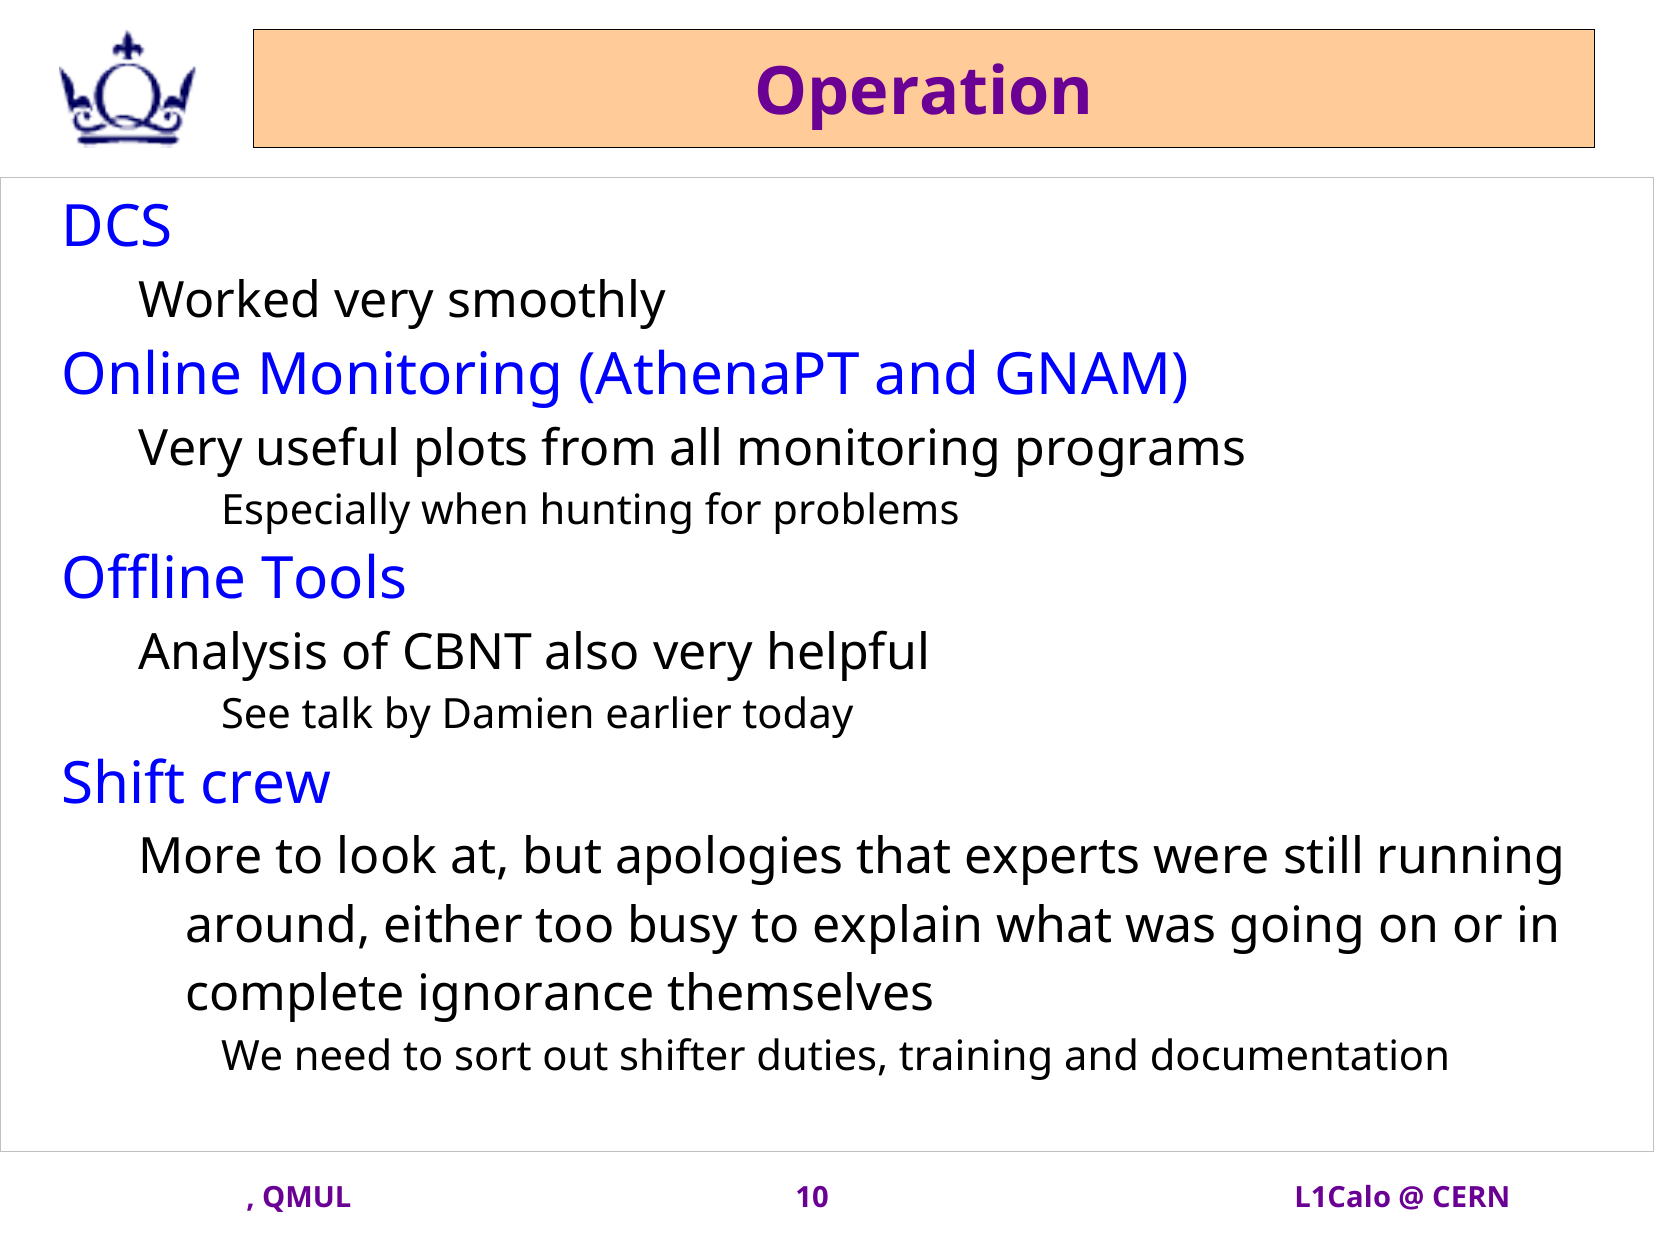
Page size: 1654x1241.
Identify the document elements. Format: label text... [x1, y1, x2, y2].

title Operation [253, 29, 1595, 148]
picture [59, 29, 200, 148]
list DCS Worked very smoothly Online Monitoring (AthenaPT and GNAM) Very useful plots from all monitoring programs Especially when hunting for problems Offline Tools Analysis of CBNT also very helpful See talk by Damien earlier today Shift crew More to look at, but apologies that experts were still running around, either too busy to explain what was going on or in complete ignorance themselves We need to sort out shifter duties, training and documentation [43, 184, 1612, 1153]
